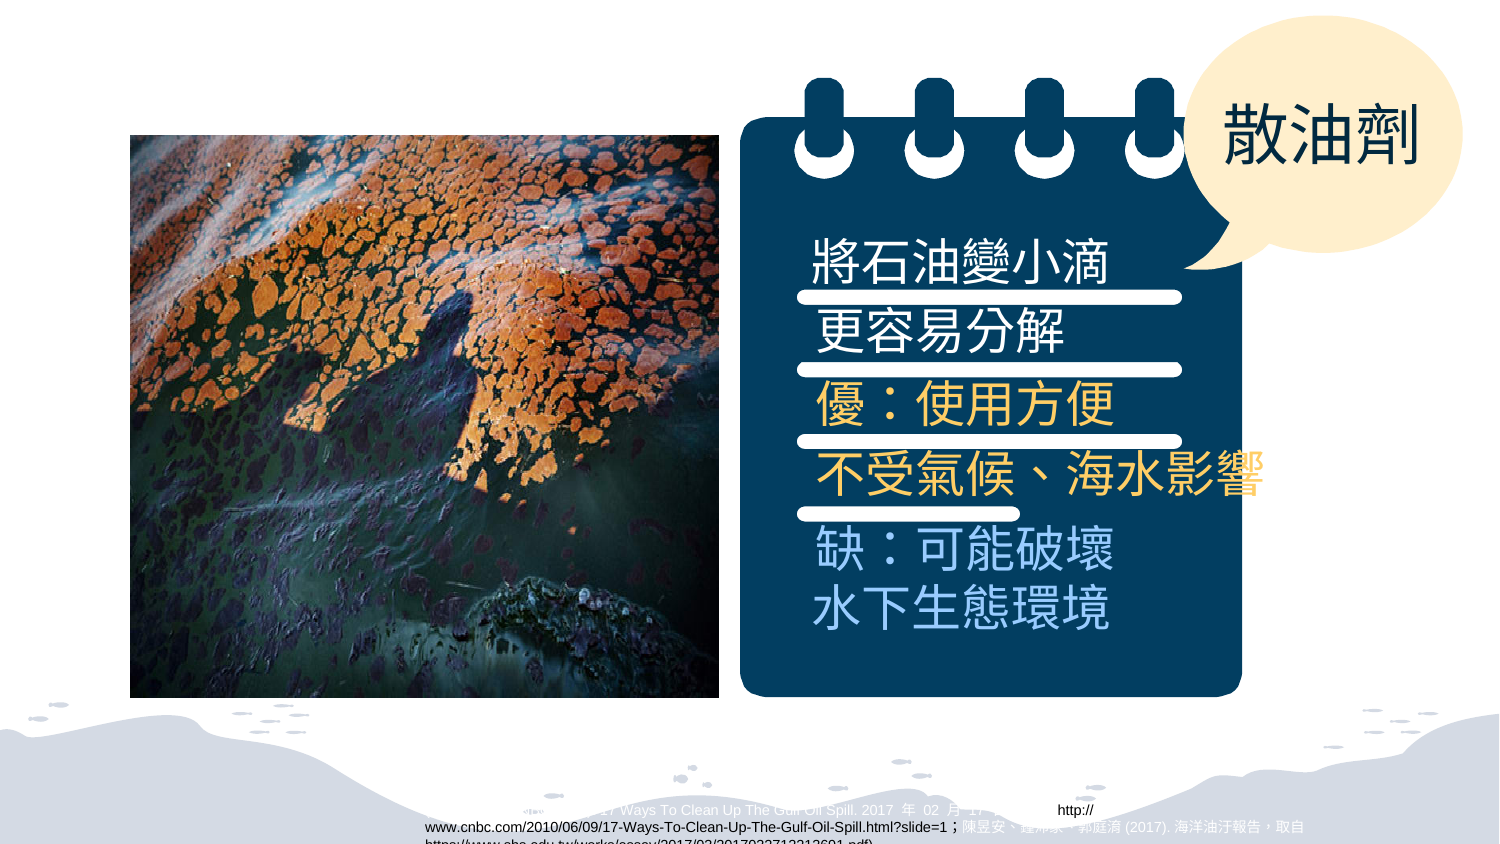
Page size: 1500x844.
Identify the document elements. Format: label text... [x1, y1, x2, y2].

text_box 缺：可能破壞 [800, 511, 1235, 586]
text_box [740, 15, 1463, 698]
text_box 不受氣候、海水影響 [800, 434, 1282, 511]
text_box 水下生態環境 [796, 568, 1184, 645]
text_box 散油劑 [1207, 85, 1442, 182]
text_box 更容易分解 [800, 291, 1188, 368]
text_box (資料來源：CNBC(2017). 17 Ways To Clean Up The Gulf Oil Spill. 2017 年 02 月 17 日，取自 http://www.cnbc.com/2010/06/09/17-Ways-To-Clean-Up-The-Gulf-Oil-Spill.html?slide=1；陳昱安、鍾沛家、郭庭淯(2017).海洋油汙報告，取自https://www.shs.edu.tw/works/essay/2017/03/2017032712213691.pdf) [410, 793, 1500, 844]
picture [130, 135, 719, 698]
text_box 將石油變小滴 [796, 222, 1184, 359]
text_box 優：使用方便 [800, 365, 1246, 434]
